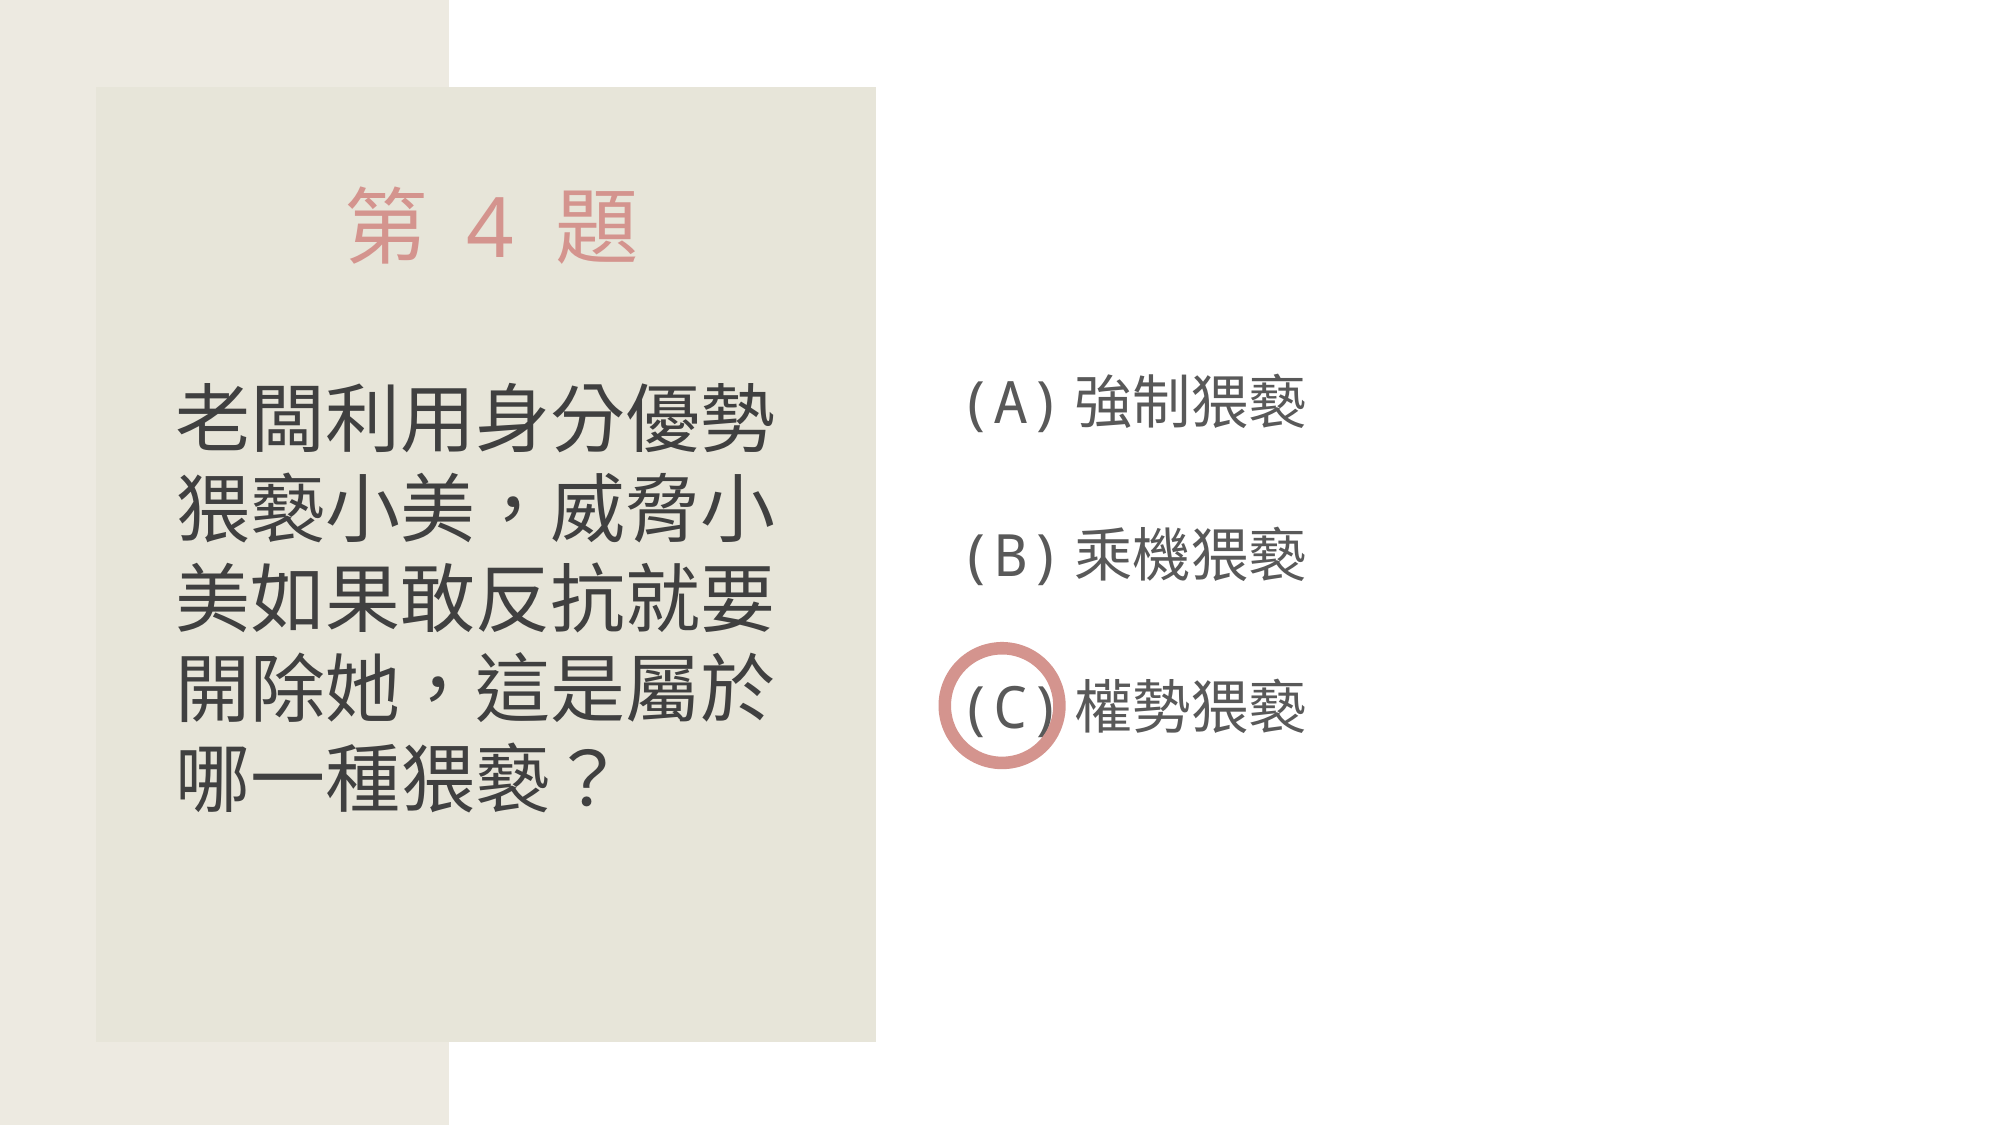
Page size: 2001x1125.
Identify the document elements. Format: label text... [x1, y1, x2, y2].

text_box (C) [1050, 662, 1059, 675]
text_box 權勢猥褻 [1059, 662, 1527, 749]
text_box (C) [943, 732, 954, 749]
text_box (A) [943, 357, 1059, 444]
text_box (C) [952, 662, 1053, 749]
text_box 強制猥褻 [1059, 357, 1527, 444]
text_box (C) [943, 662, 954, 679]
text_box 乘機猥褻 [1059, 510, 1527, 597]
text_box (C) [1050, 736, 1059, 749]
text_box (B) [943, 510, 1059, 597]
text_box 老闆利用身分優勢猥褻小美，威脅小美如果敢反抗就要開除她，這是屬於哪一種猥褻？ [160, 361, 804, 831]
text_box 第 4 題 [285, 165, 698, 282]
